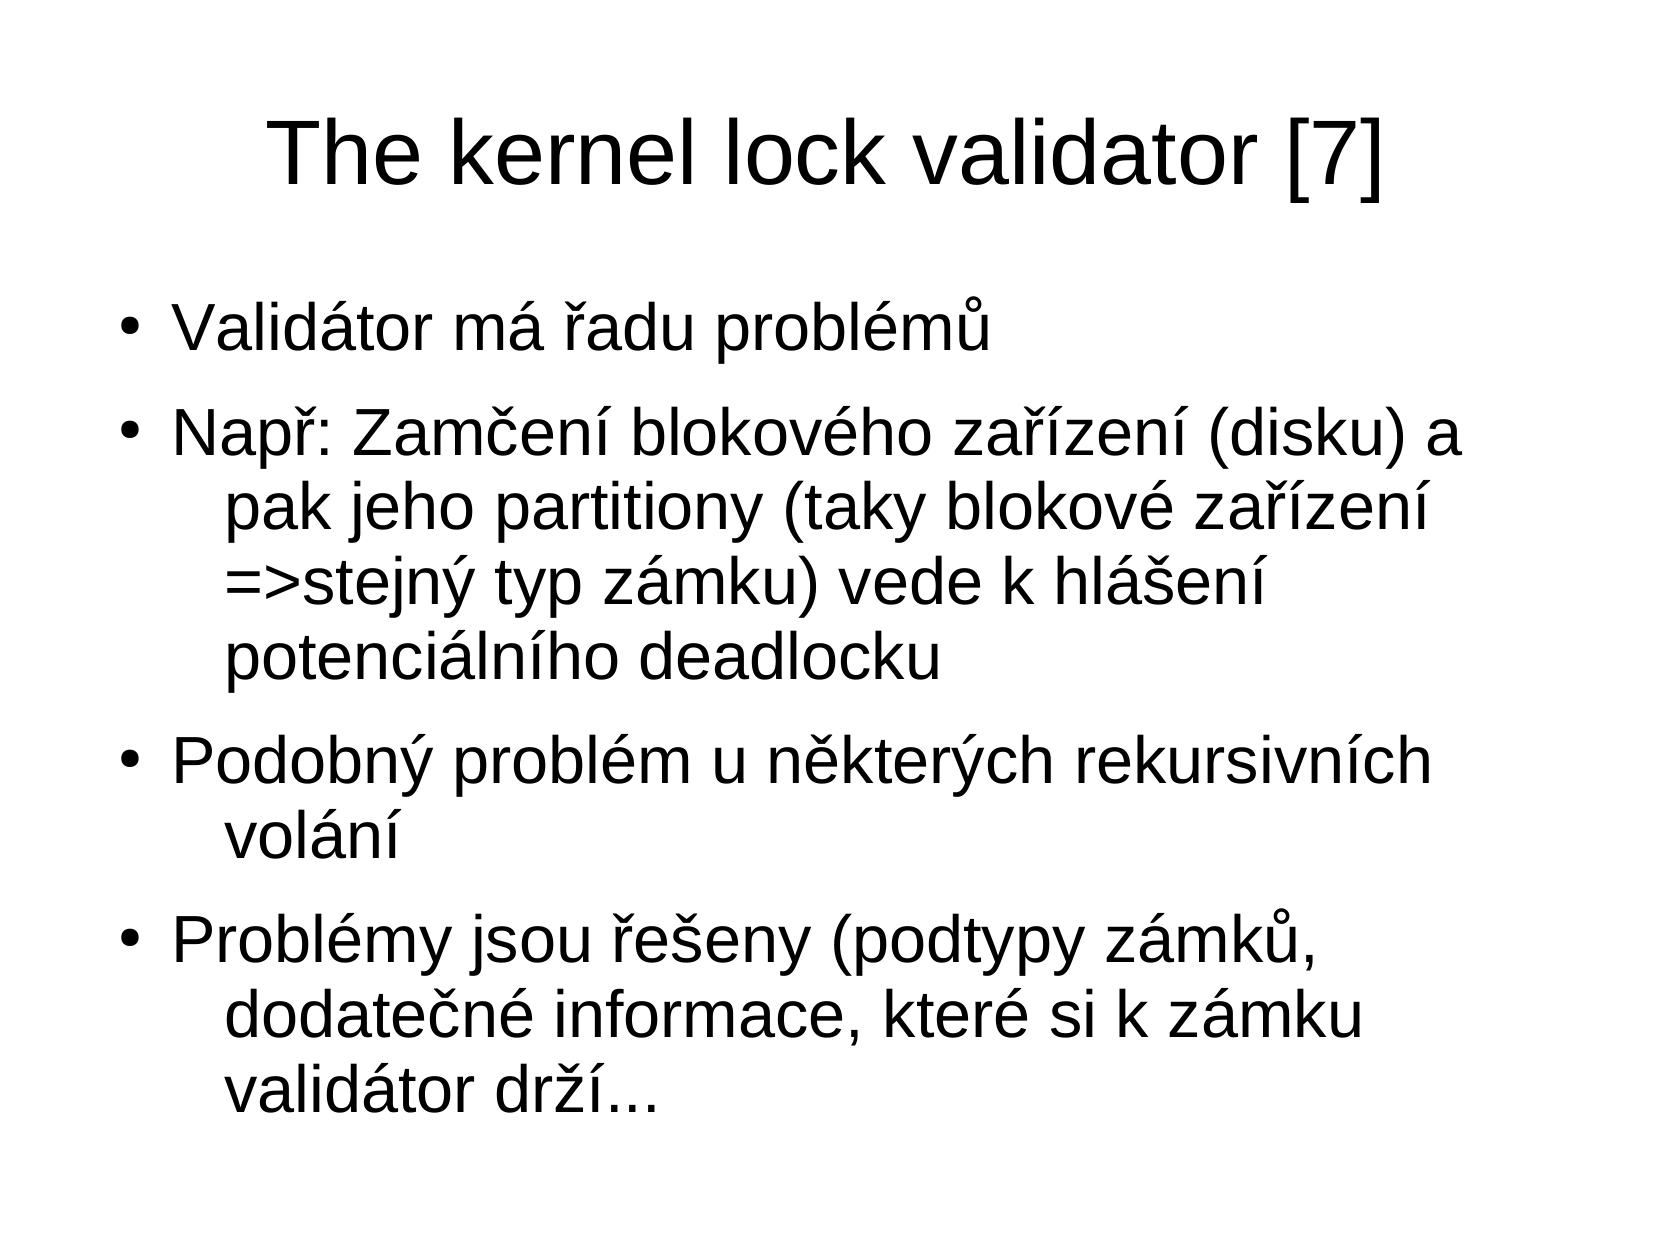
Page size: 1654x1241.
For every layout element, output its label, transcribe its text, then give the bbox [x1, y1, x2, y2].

list Validátor má řadu problémů Např: Zamčení blokového zařízení (disku) a pak jeho partitiony (taky blokové zařízení =>stejný typ zámku) vede k hlášení potenciálního deadlocku Podobný problém u některých rekursivních volání Problémy jsou řešeny (podtypy zámků, dodatečné informace, které si k zámku validátor drží... [82, 290, 1571, 1122]
title The kernel lock validator [7] [82, 49, 1571, 257]
